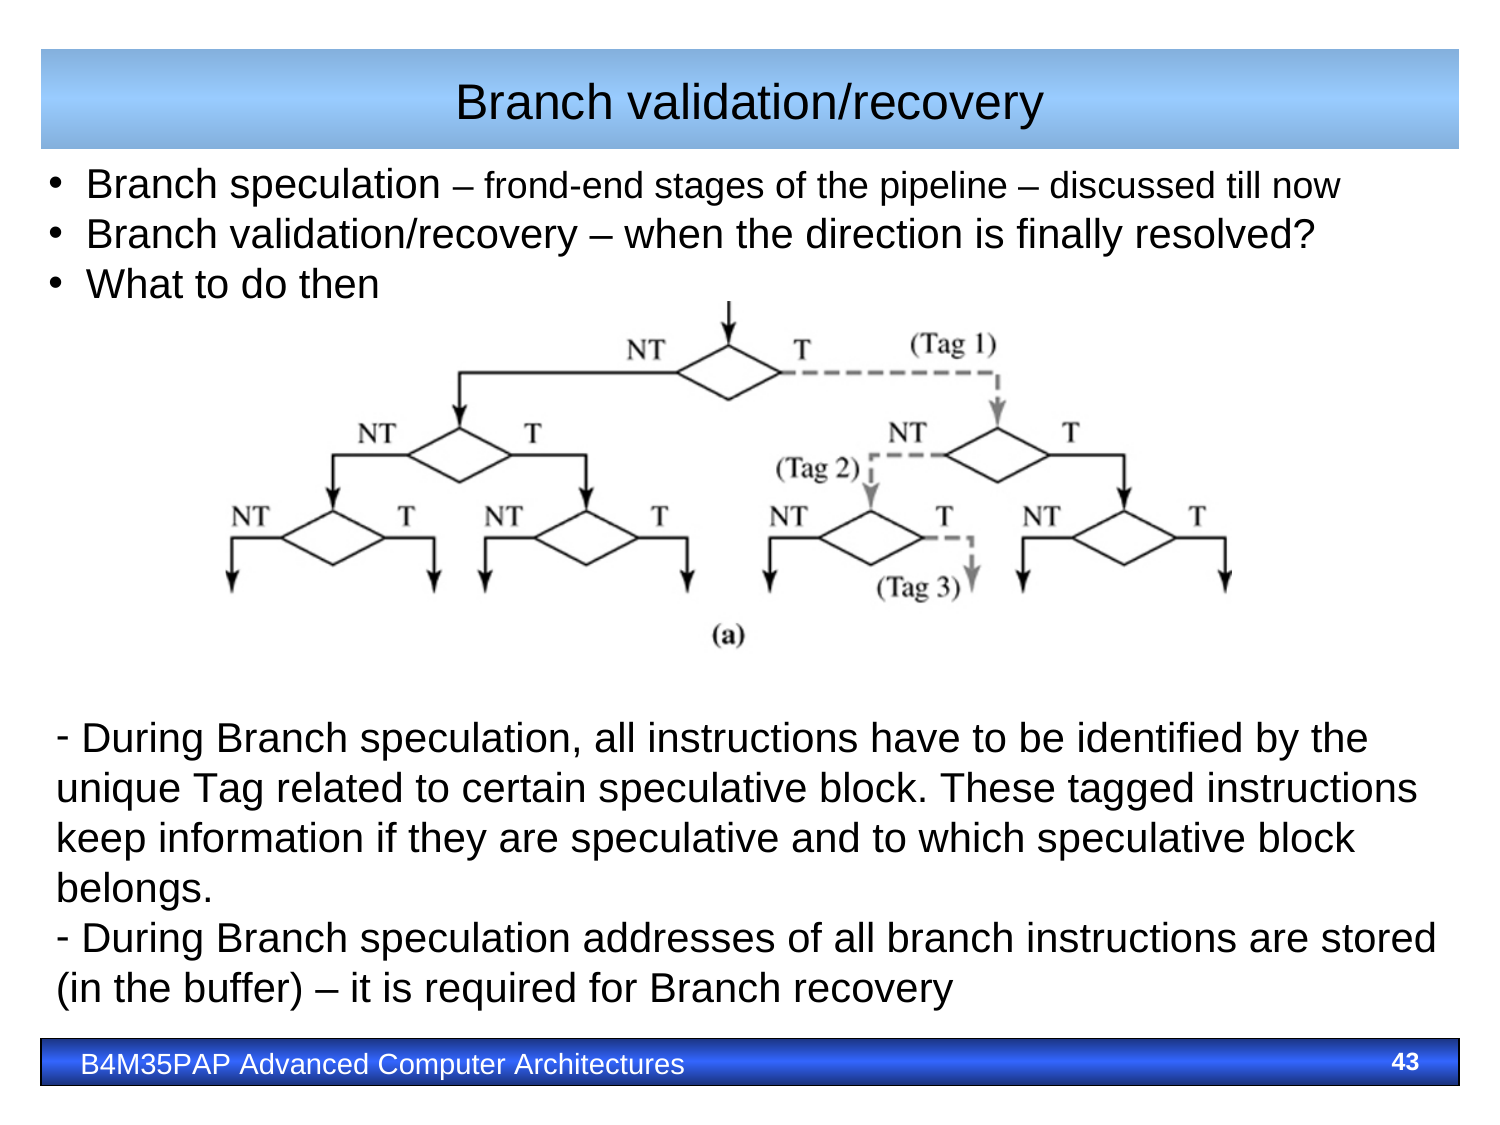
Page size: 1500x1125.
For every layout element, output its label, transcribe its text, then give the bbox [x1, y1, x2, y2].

picture [225, 301, 1232, 688]
text_box During Branch speculation, all instructions have to be identified by the unique Tag related to certain speculative block. These tagged instructions keep information if they are speculative and to which speculative block belongs. During Branch speculation addresses of all branch instructions are stored (in the buffer) – it is required for Branch recovery [41, 702, 1500, 1069]
title Branch validation/recovery [41, 49, 1459, 149]
text_box Branch speculation – frond-end stages of the pipeline – discussed till now Branch validation/recovery – when the direction is finally resolved? What to do then [33, 148, 1356, 315]
